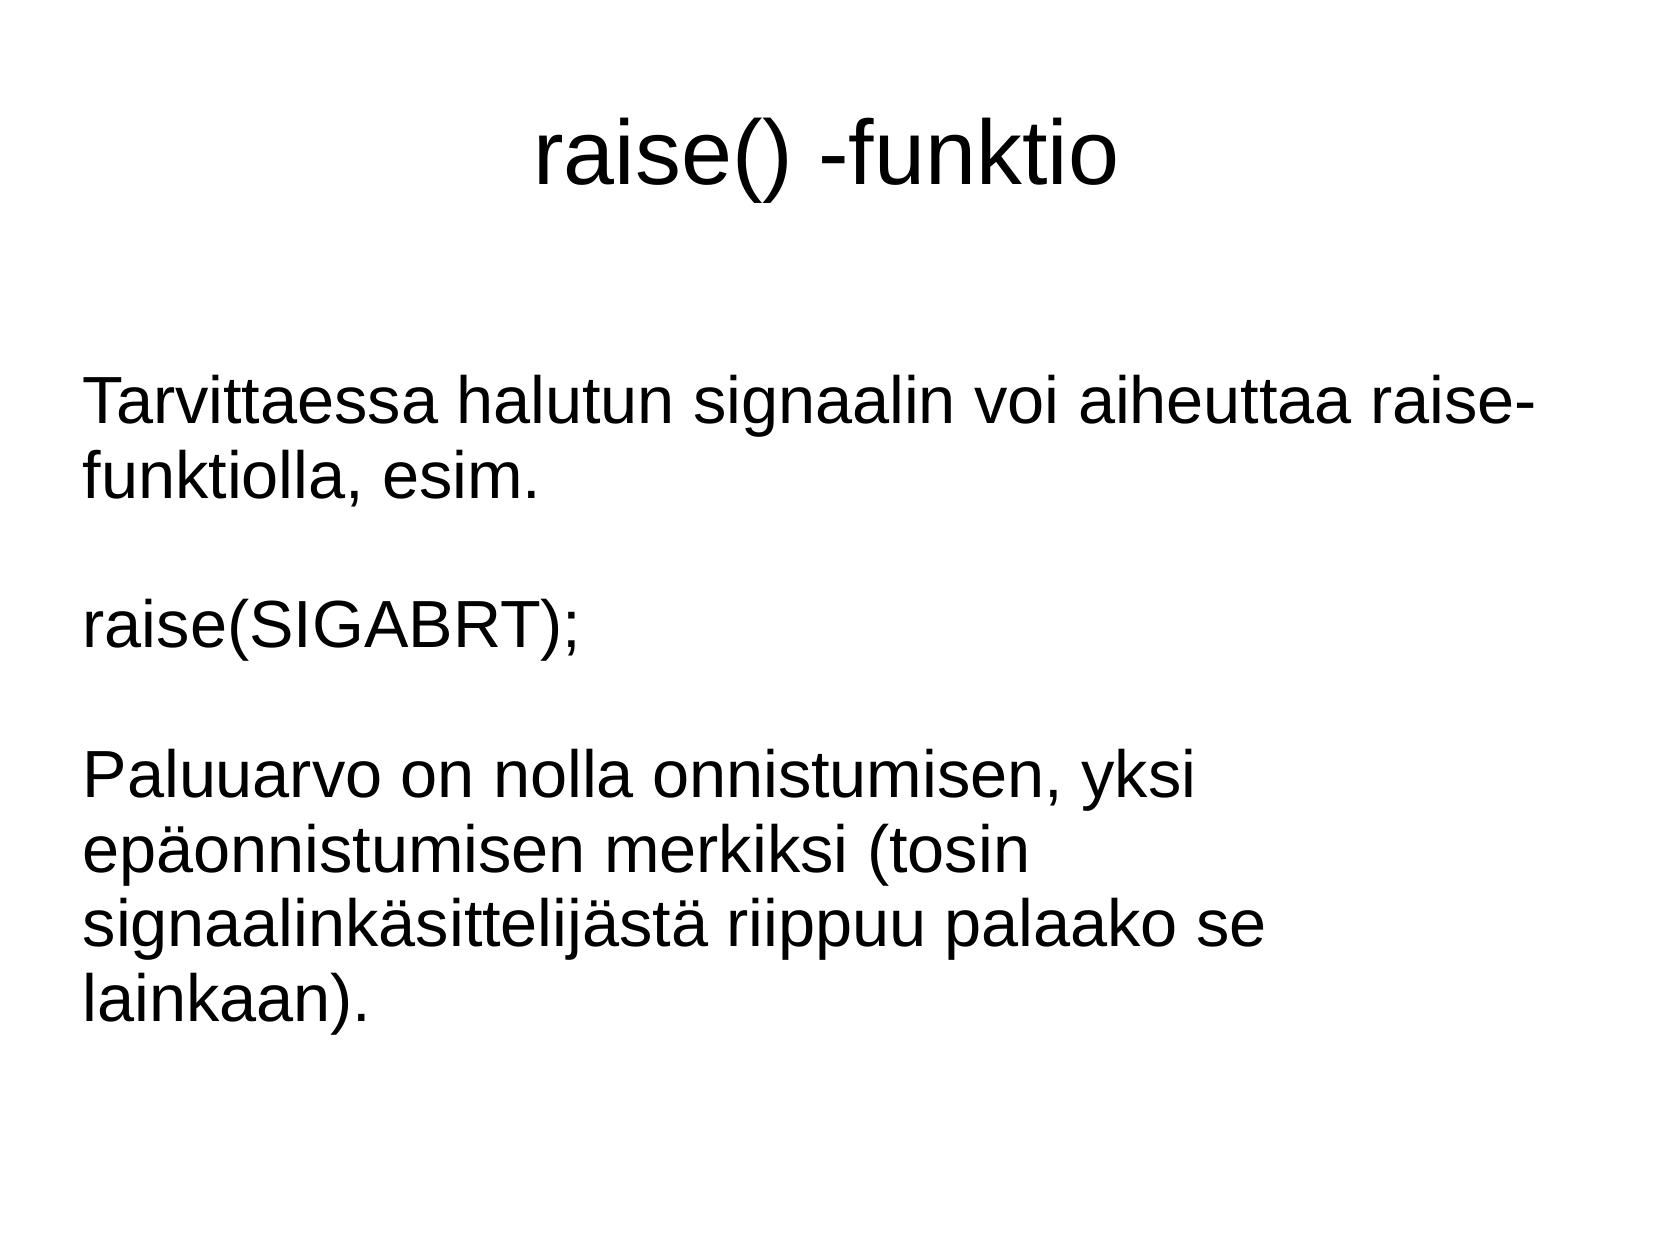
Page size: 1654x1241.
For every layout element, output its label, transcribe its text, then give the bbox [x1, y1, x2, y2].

title raise() -funktio [82, 56, 1571, 250]
subtitle Tarvittaessa halutun signaalin voi aiheuttaa raise-funktiolla, esim. raise(SIGABRT); Paluuarvo on nolla onnistumisen, yksi epäonnistumisen merkiksi (tosin signaalinkäsittelijästä riippuu palaako se lainkaan). [82, 297, 1571, 1102]
